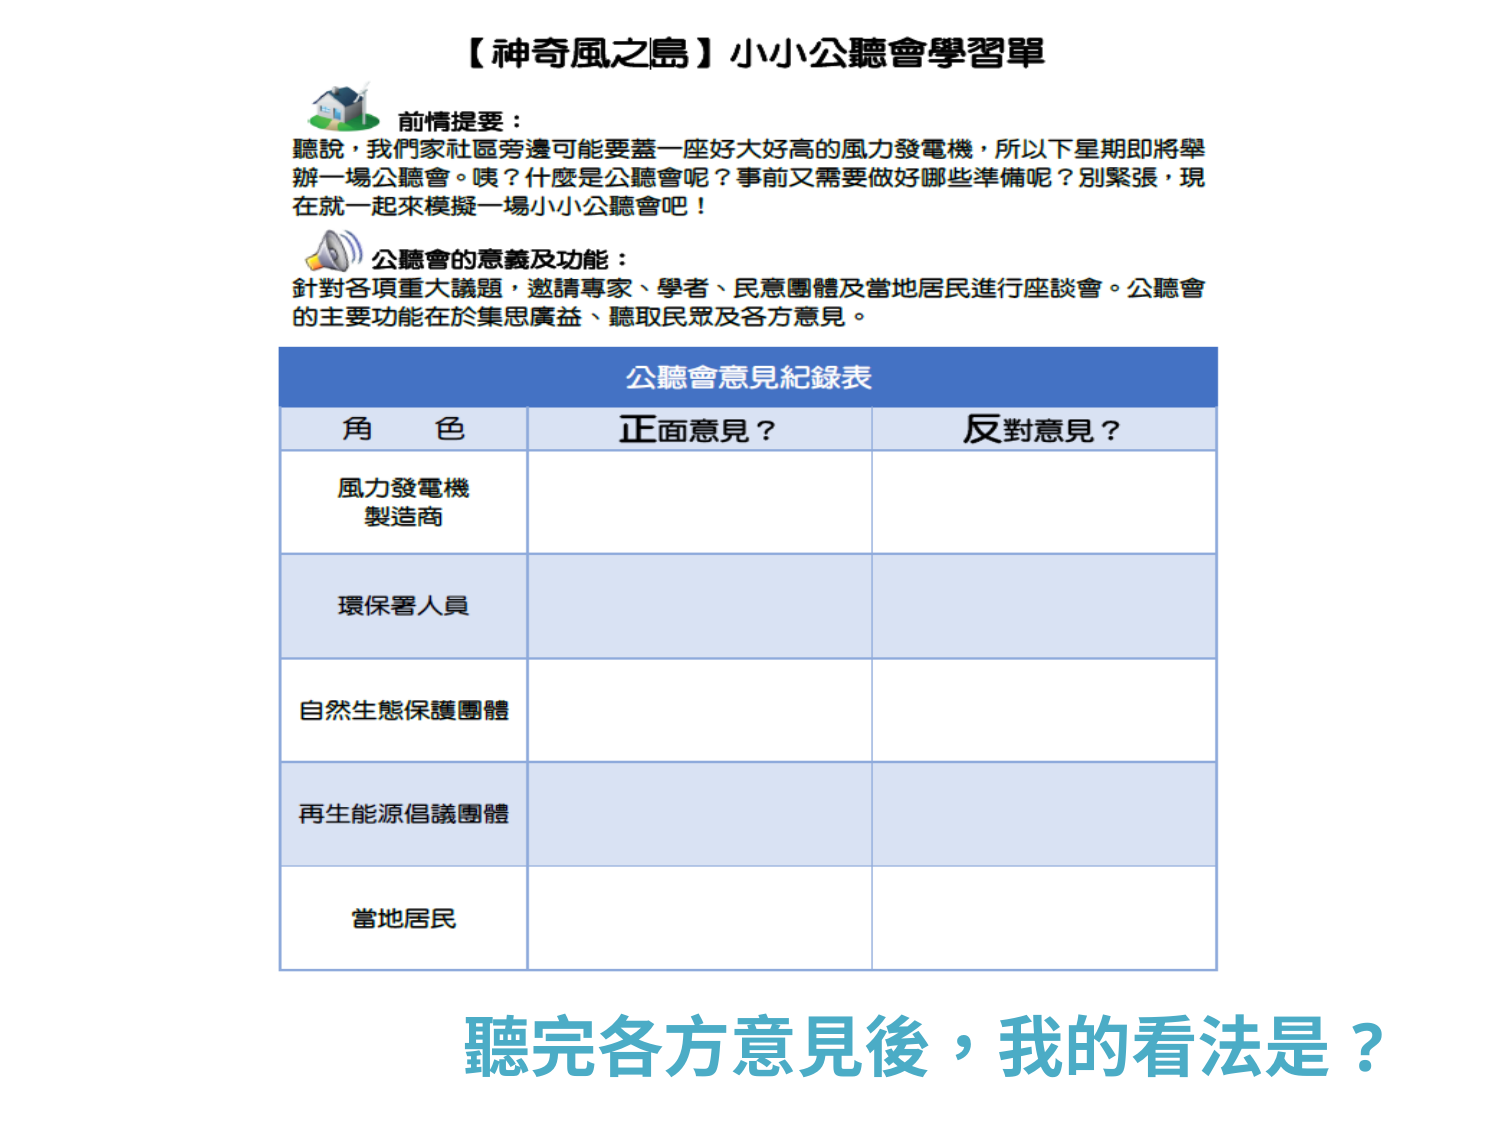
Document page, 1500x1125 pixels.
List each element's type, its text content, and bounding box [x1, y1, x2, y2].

picture [171, 2, 1388, 988]
text_box 聽完各方意見後，我的看法是? [448, 916, 1500, 1125]
